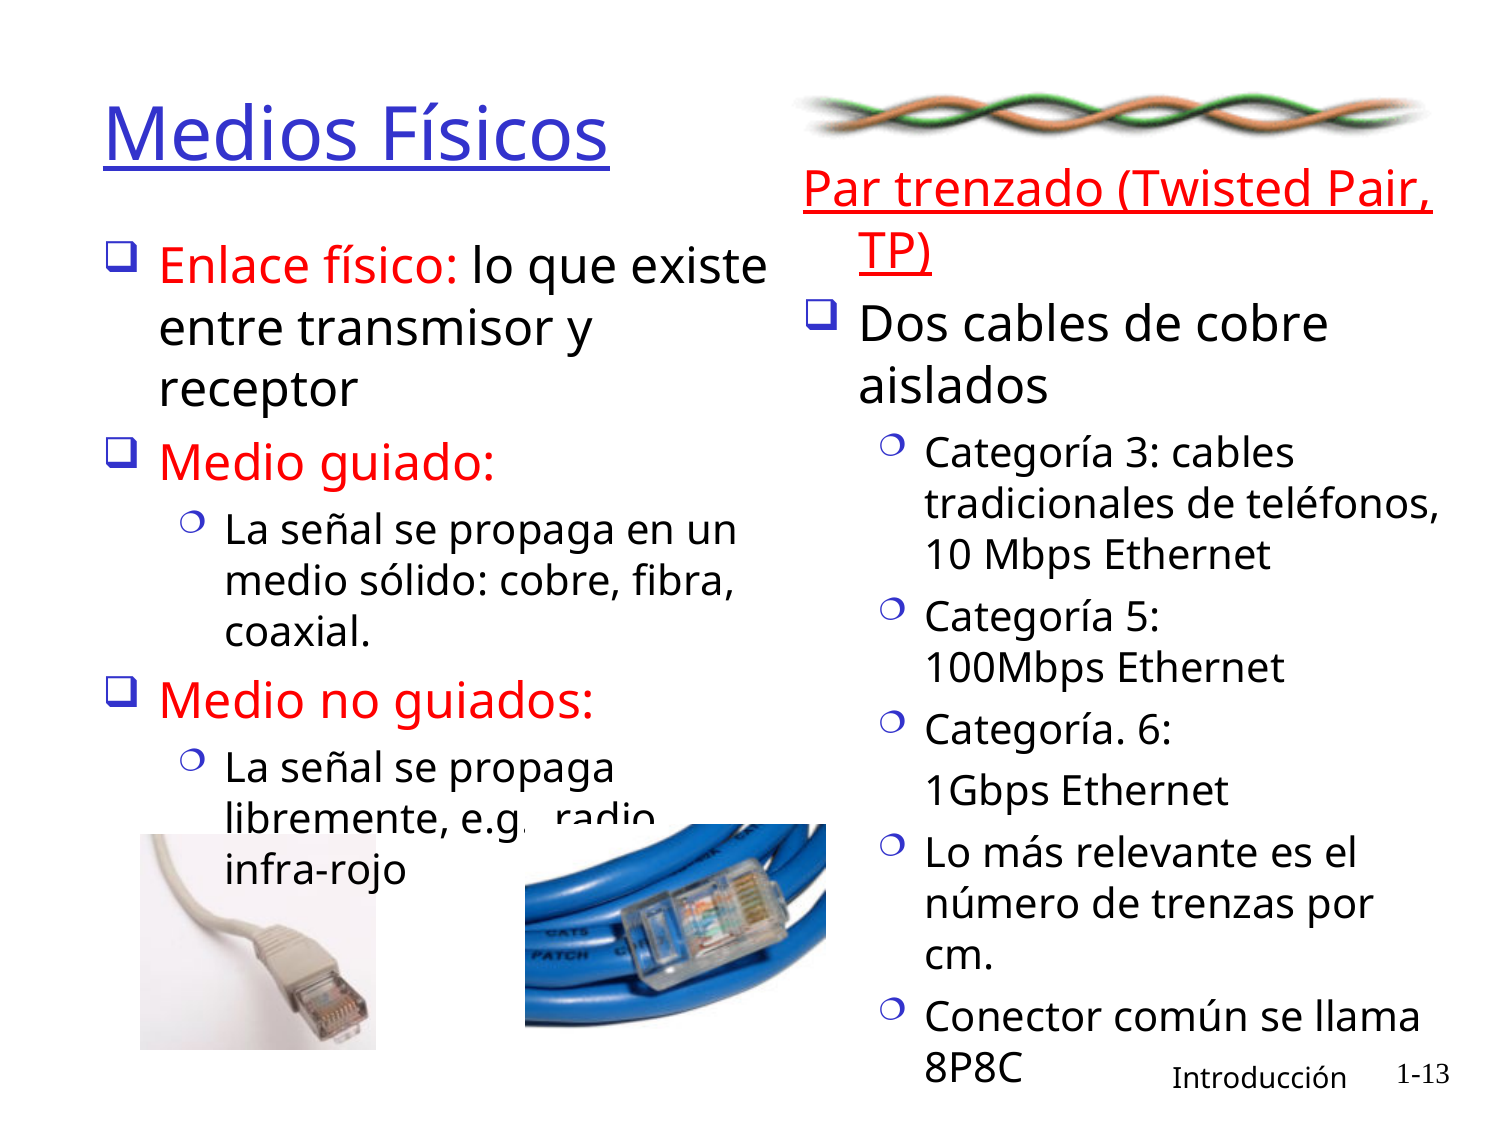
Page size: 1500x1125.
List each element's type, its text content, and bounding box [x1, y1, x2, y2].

picture [140, 990, 376, 1051]
list Enlace físico: lo que existe entre transmisor y receptor Medio guiado: La señal se propaga en un medio sólido: cobre, fibra, coaxial. Medio no guiados: La señal se propaga libremente, e.g., radio, infra-rojo [87, 227, 787, 990]
picture [774, 82, 1450, 144]
title Medios Físicos [87, 37, 1363, 225]
picture [525, 824, 826, 1051]
list Par trenzado (Twisted Pair, TP) Dos cables de cobre aislados Categoría 3: cables tradicionales de teléfonos, 10 Mbps Ethernet Categoría 5: 100Mbps Ethernet Categoría. 6: 1Gbps Ethernet Lo más relevante es el número de trenzas por cm. Conector común se llama 8P8C [787, 149, 1459, 1022]
